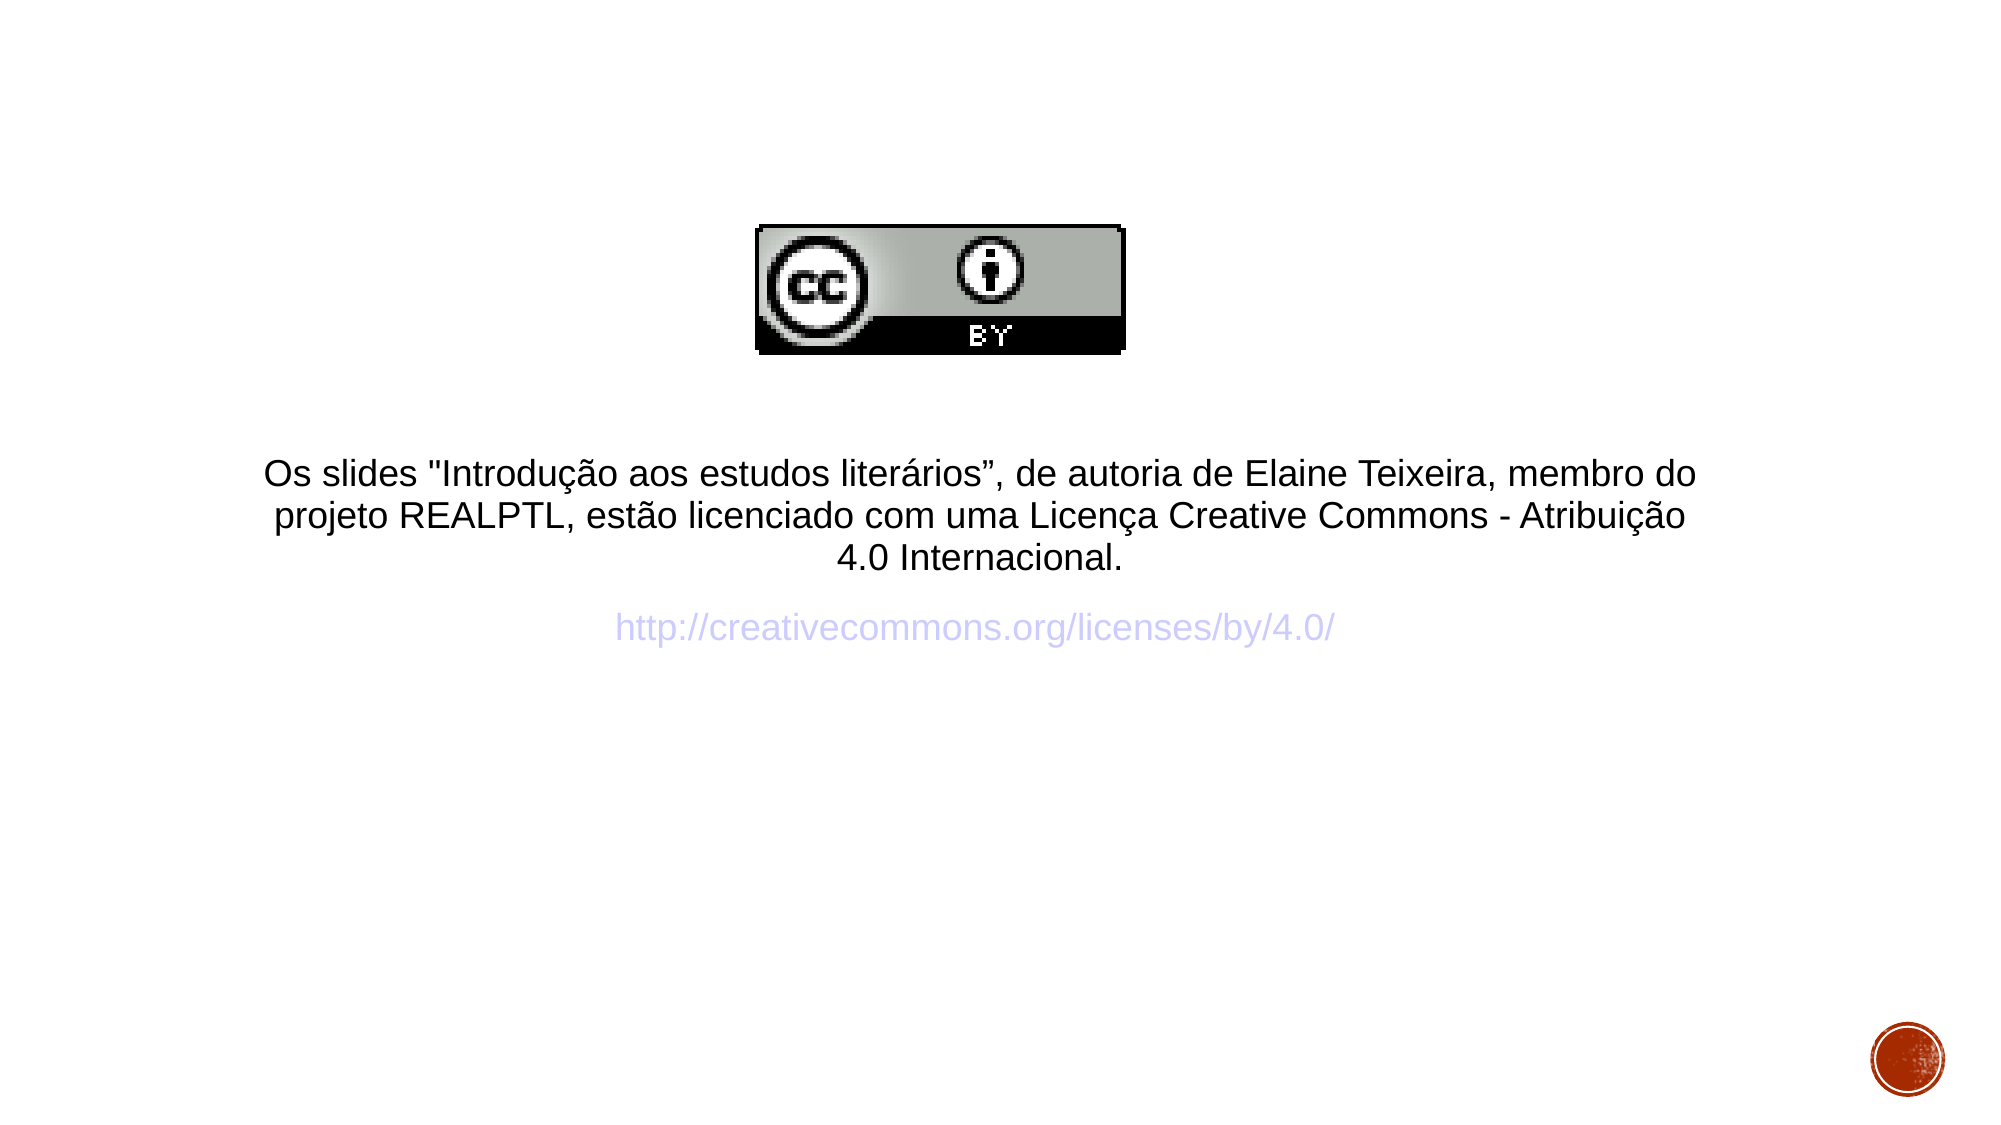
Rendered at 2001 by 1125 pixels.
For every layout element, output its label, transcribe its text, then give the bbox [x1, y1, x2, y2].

text_box Os slides "Introdução aos estudos literários”, de autoria de Elaine Teixeira, membro do projeto REALPTL, estão licenciado com uma Licença Creative Commons - Atribuição 4.0 Internacional. http://creativecommons.org/licenses/by/4.0/ [236, 248, 1725, 983]
picture [1870, 1021, 1946, 1097]
picture [755, 224, 1126, 355]
